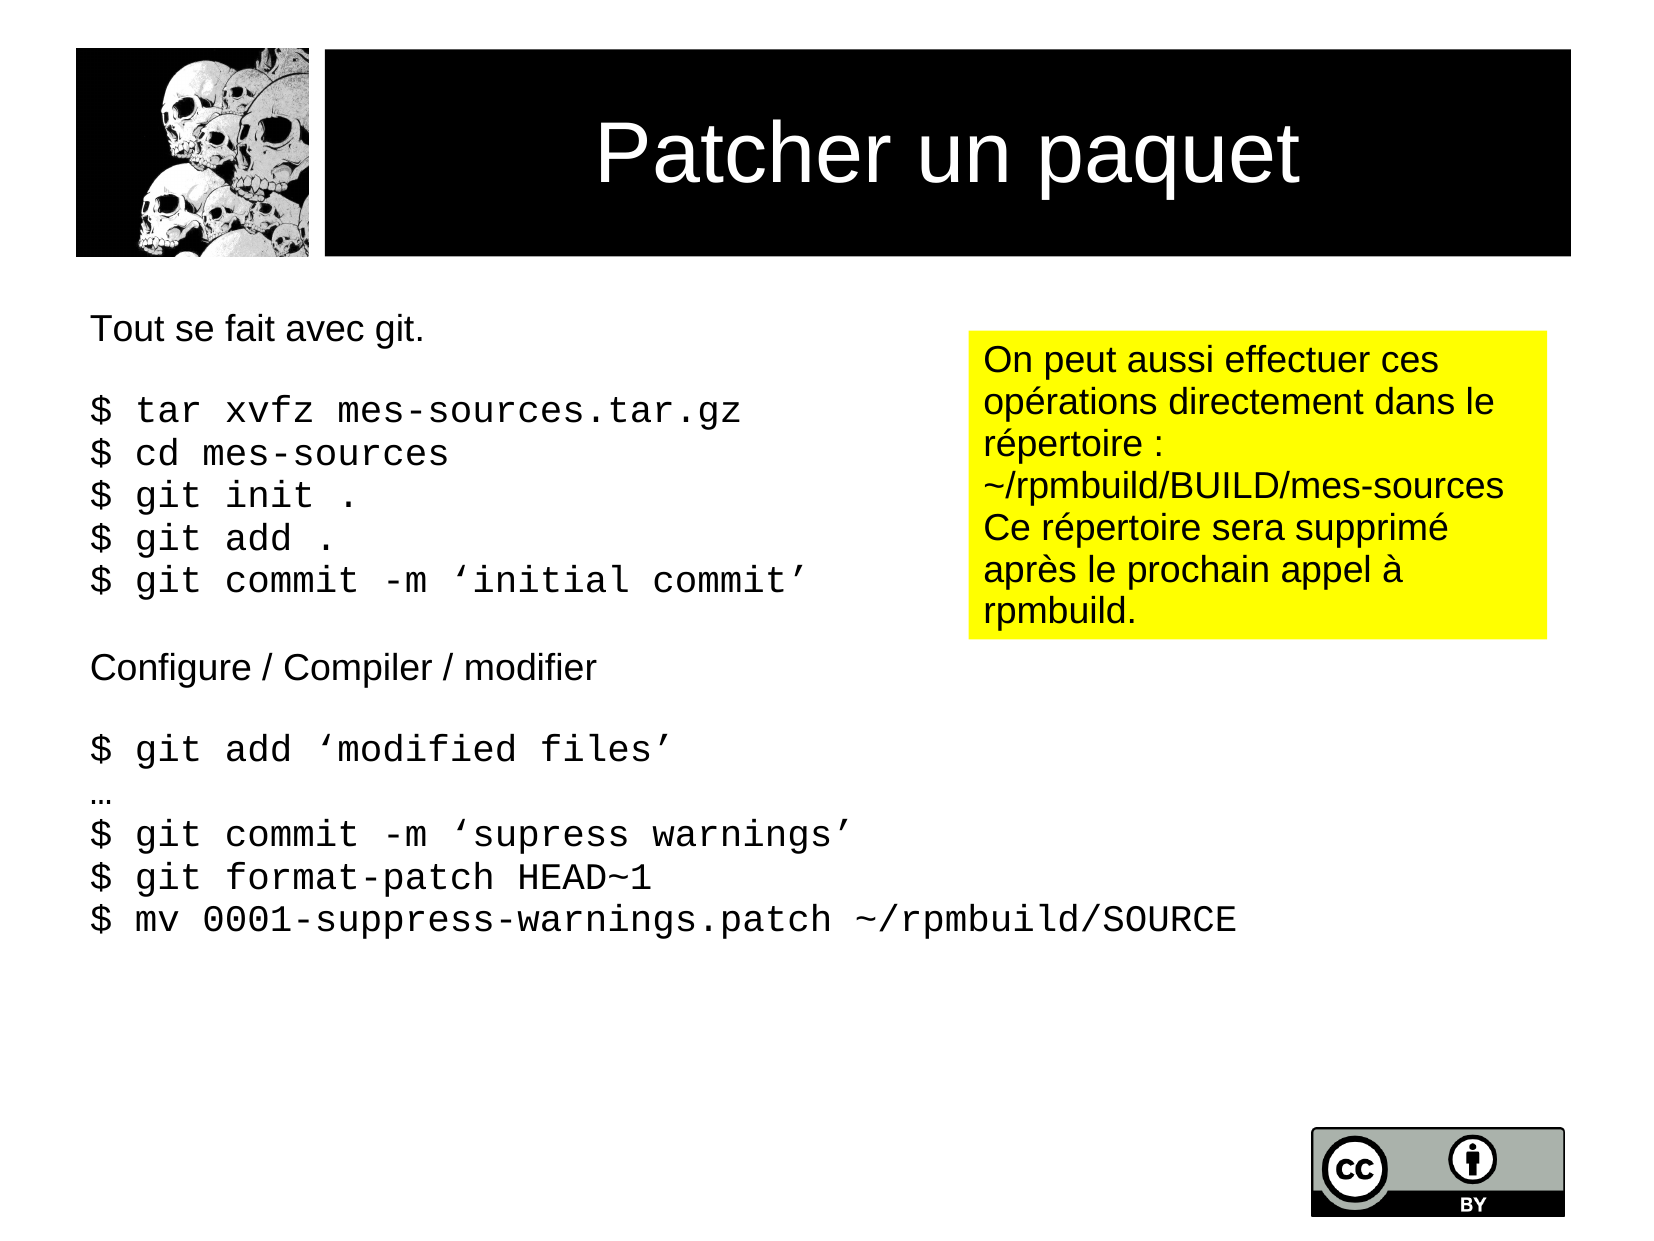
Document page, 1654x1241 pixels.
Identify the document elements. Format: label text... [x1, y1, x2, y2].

picture [1311, 1127, 1565, 1217]
picture [76, 48, 309, 257]
text_box On peut aussi effectuer ces opérations directement dans le répertoire : ~/rpmbuild/BUILD/mes-sources Ce répertoire sera supprimé après le prochain appel à rpmbuild. [968, 330, 1548, 640]
text_box Tout se fait avec git. $ tar xvfz mes-sources.tar.gz $ cd mes-sources $ git init . $ git add . $ git commit -m ‘initial commit’ Configure / Compiler / modifier $ git add ‘modified files’ … $ git commit -m ‘supress warnings’ $ git format-patch HEAD~1 $ mv 0001-suppress-warnings.patch ~/rpmbuild/SOURCE [75, 300, 1576, 994]
title Patcher un paquet [324, 49, 1571, 257]
